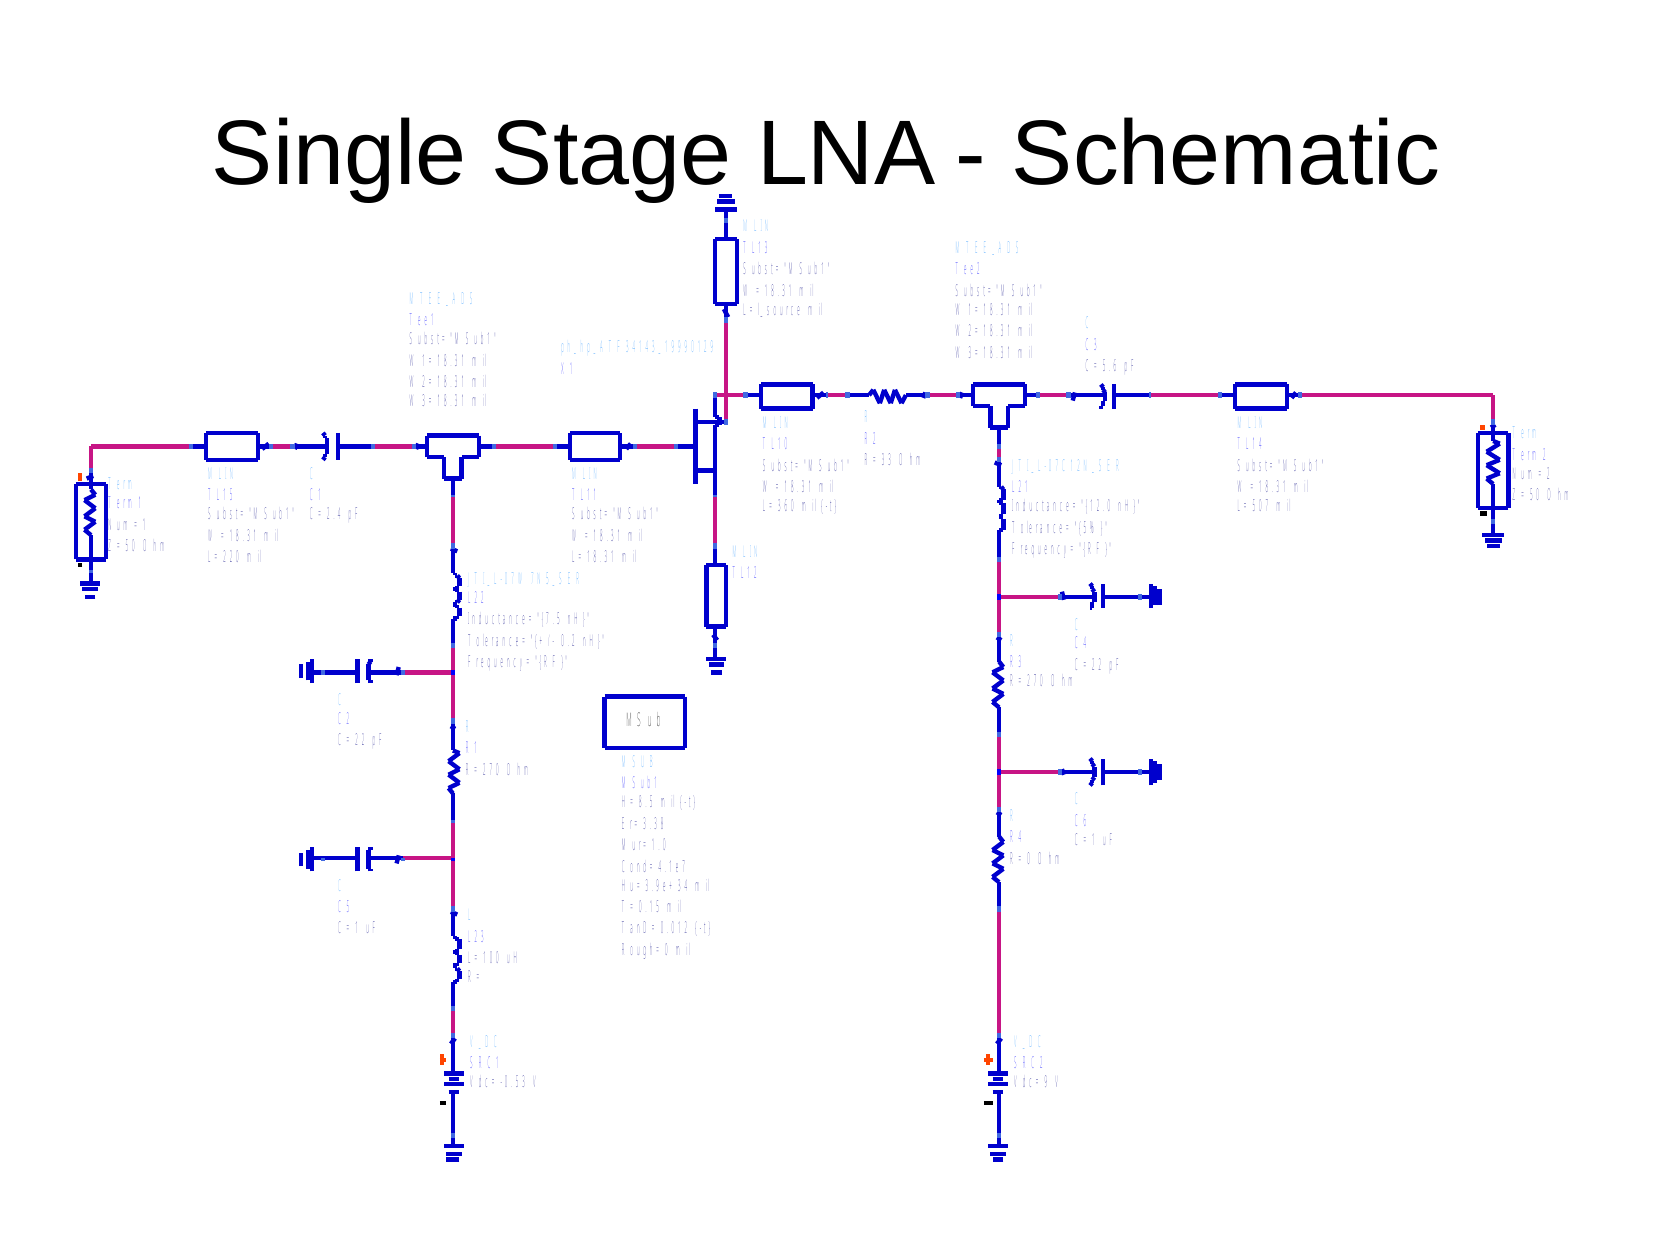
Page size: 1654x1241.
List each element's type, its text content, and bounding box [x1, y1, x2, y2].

picture [0, 147, 1654, 1211]
title Single Stage LNA - Schematic [82, 49, 1571, 147]
